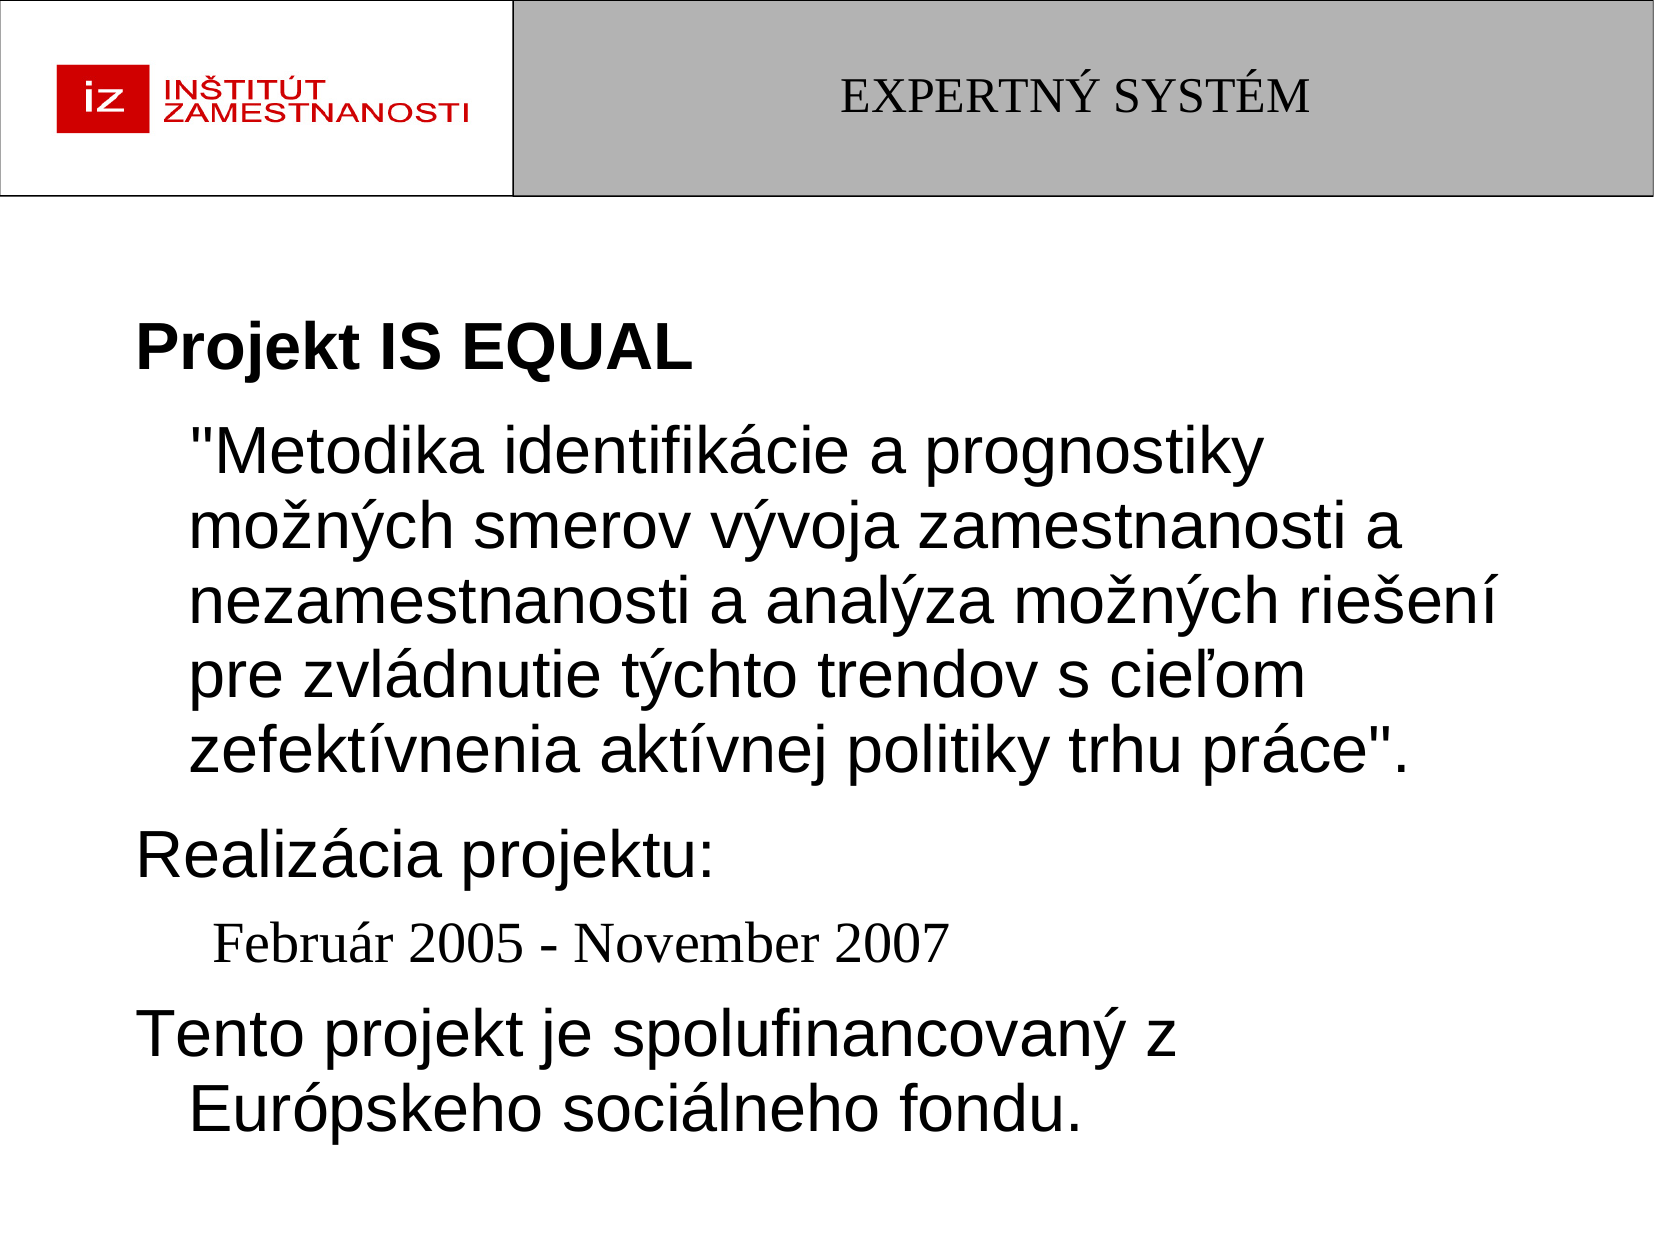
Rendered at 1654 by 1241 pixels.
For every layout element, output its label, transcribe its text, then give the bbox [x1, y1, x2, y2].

picture [5, 5, 513, 190]
list Projekt IS EQUAL "Metodika identifikácie a prognostiky možných smerov vývoja zamestnanosti a nezamestnanosti a analýza možných riešení pre zvládnutie týchto trendov s cieľom zefektívnenia aktívnej politiky trhu práce". Realizácia projektu: Február 2005 - November 2007 Tento projekt je spolufinancovaný z Európskeho sociálneho fondu. [118, 308, 1536, 1213]
text_box EXPERTNÝ SYSTÉM [513, 0, 1654, 197]
text_box [0, 0, 513, 196]
